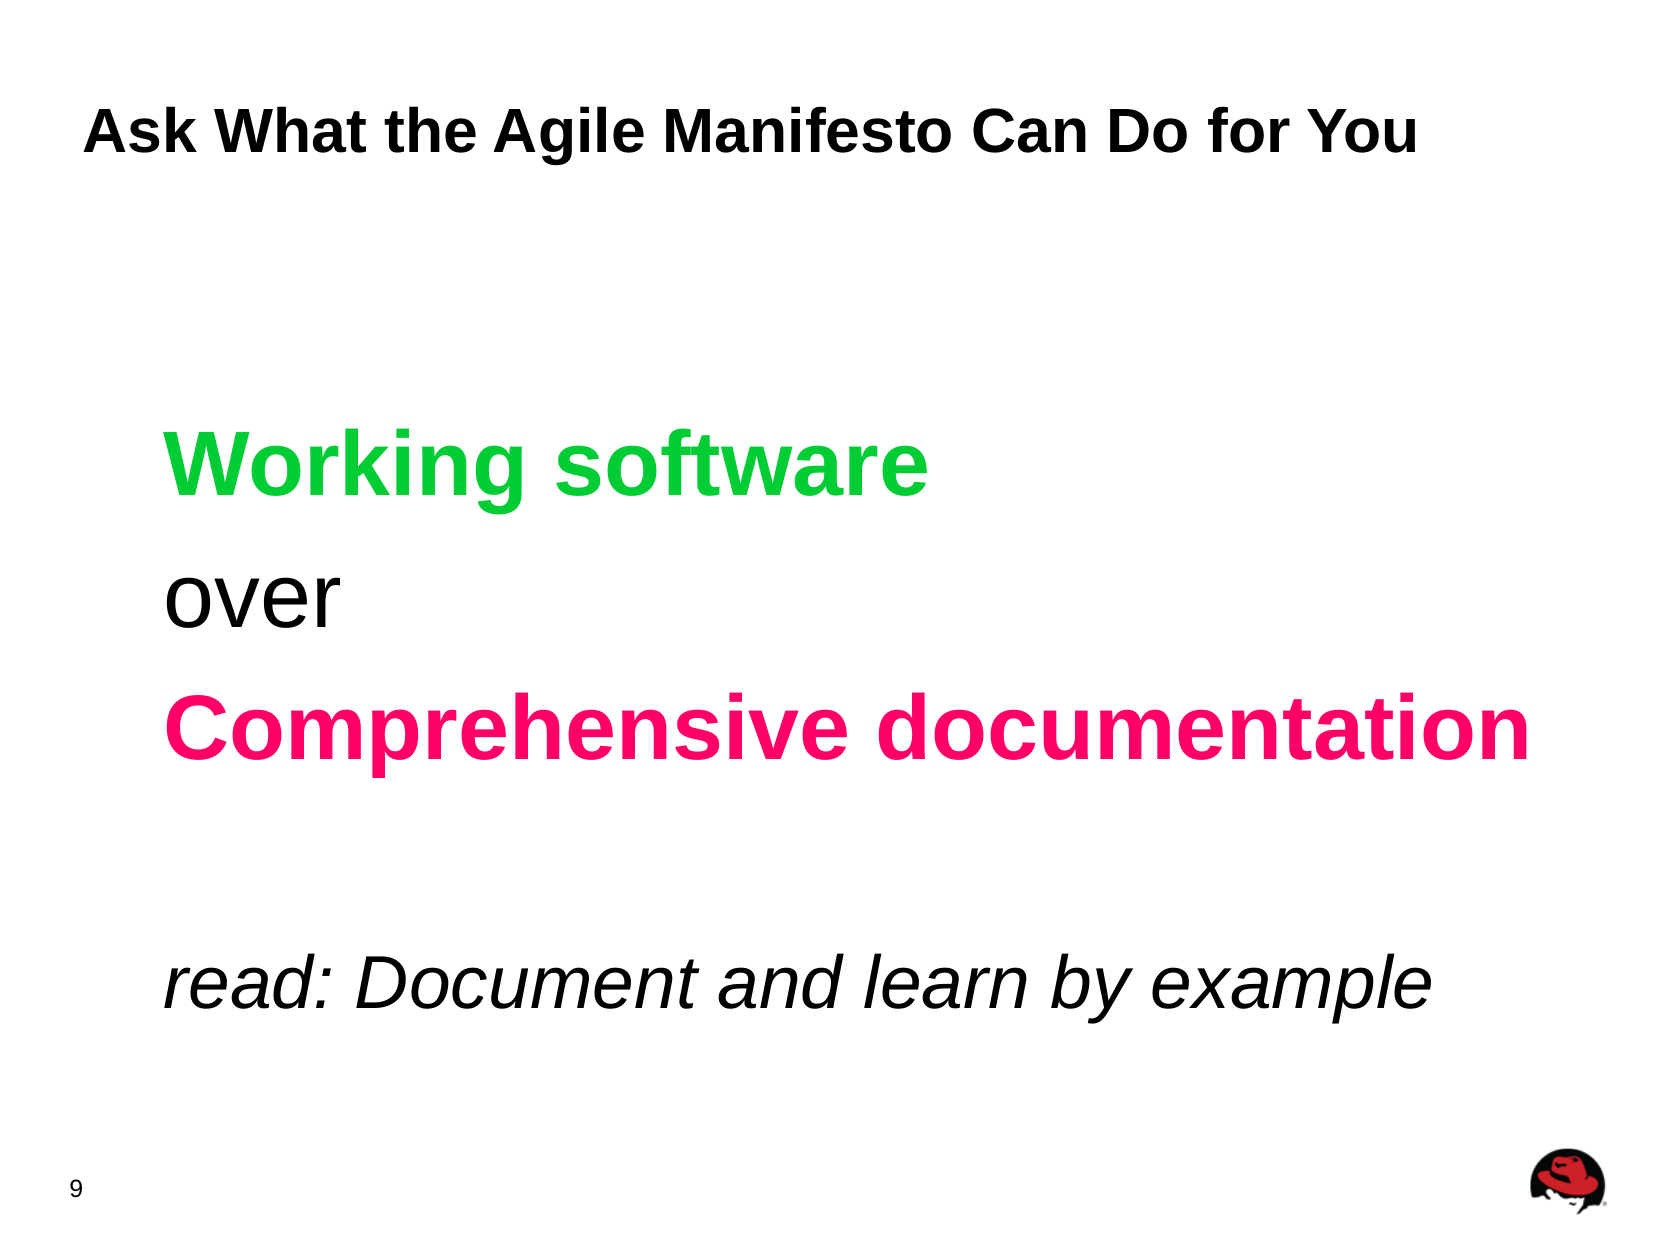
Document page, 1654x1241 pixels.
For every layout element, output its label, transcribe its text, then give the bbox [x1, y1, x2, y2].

title Ask What the Agile Manifesto Can Do for You [82, 37, 1571, 226]
list Working software over Comprehensive documentation read: Document and learn by example [86, 280, 1576, 1074]
picture [1529, 1146, 1613, 1224]
